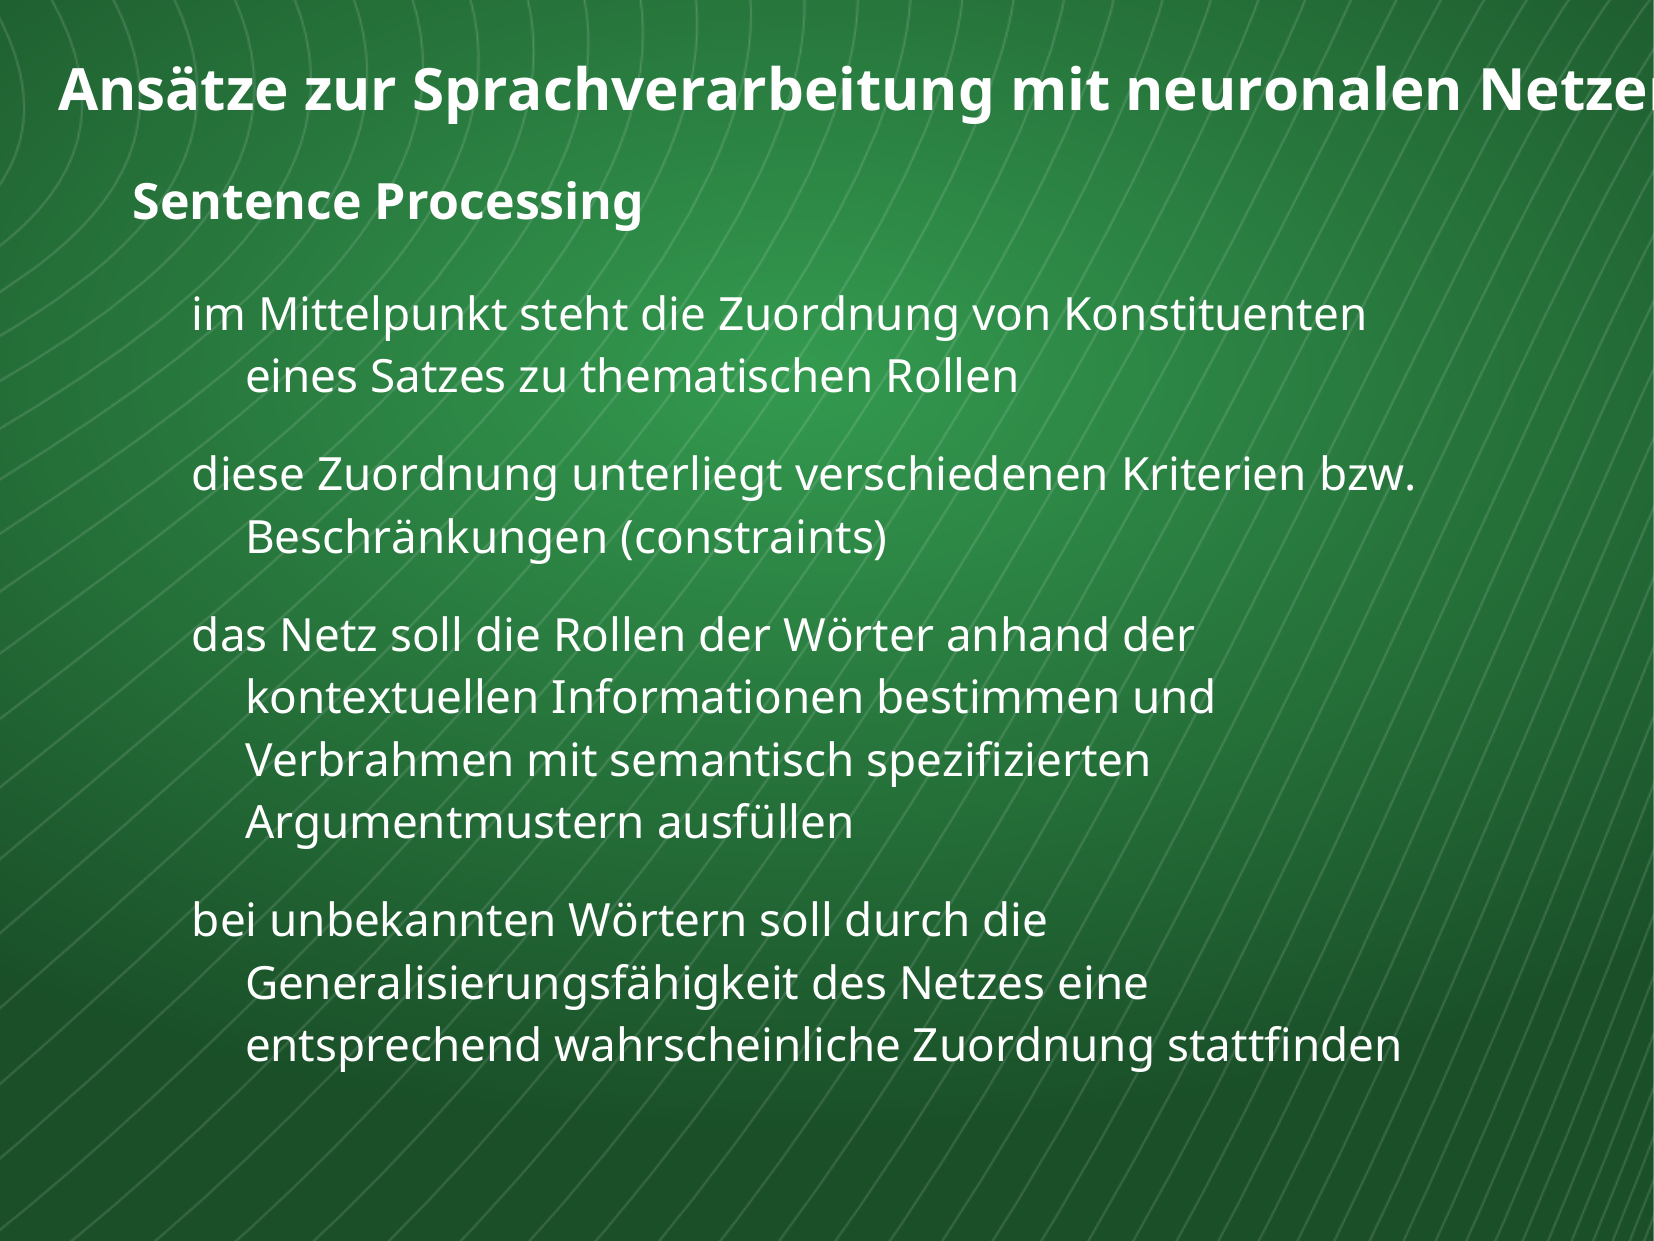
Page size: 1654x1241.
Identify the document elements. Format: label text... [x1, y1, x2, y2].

text_box im Mittelpunkt steht die Zuordnung von Konstituenten eines Satzes zu thematischen Rollen diese Zuordnung unterliegt verschiedenen Kriterien bzw. Beschränkungen (constraints) das Netz soll die Rollen der Wörter anhand der kontextuellen Informationen bestimmen und Verbrahmen mit semantisch spezifizierten Argumentmustern ausfüllen bei unbekannten Wörtern soll durch die Generalisierungsfähigkeit des Netzes eine entsprechend wahrscheinliche Zuordnung stattfinden [70, 273, 1444, 1022]
text_box Sentence Processing [118, 158, 625, 237]
text_box Ansätze zur Sprachverarbeitung mit neuronalen Netzen [43, 40, 1597, 129]
picture [0, 0, 1654, 1241]
